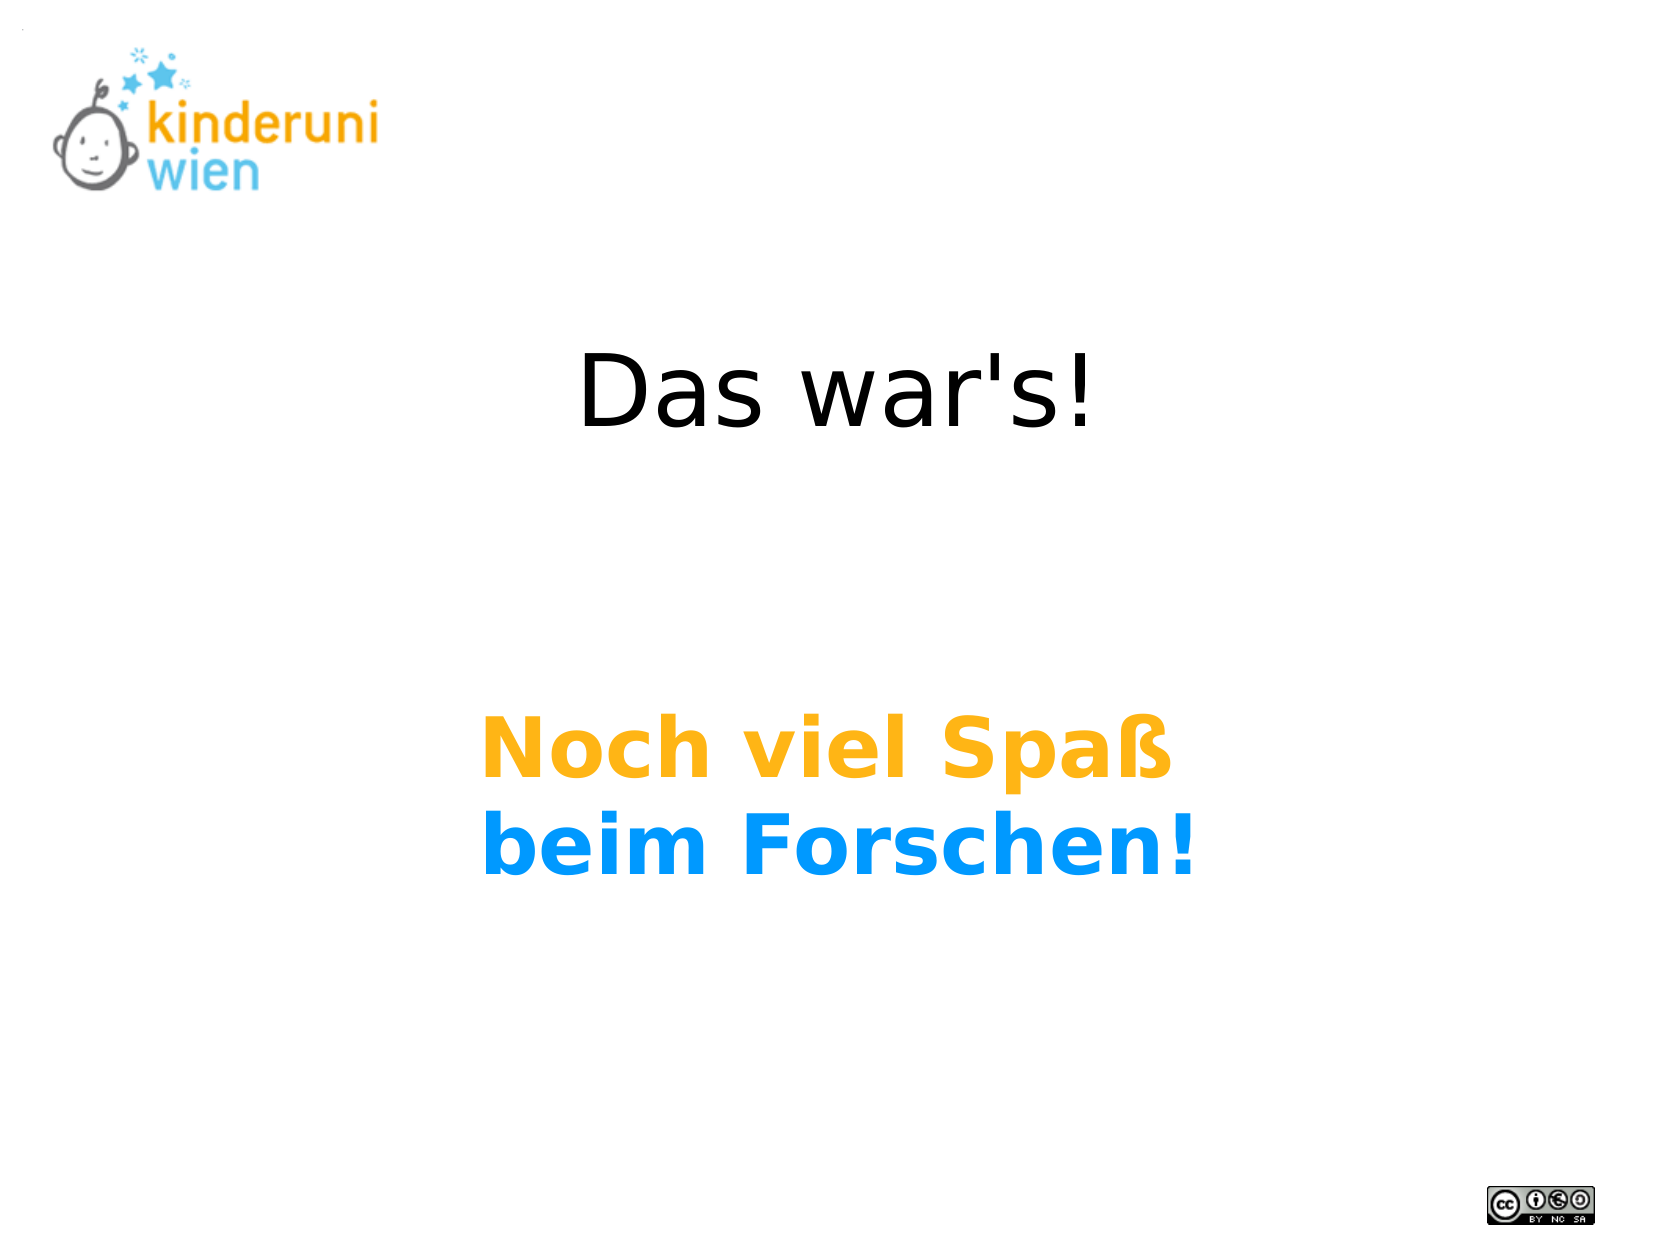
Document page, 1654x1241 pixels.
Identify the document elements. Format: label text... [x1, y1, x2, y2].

title Das war's! [177, 236, 1501, 549]
picture [1487, 1186, 1595, 1225]
text_box Noch viel Spaß beim Forschen! [59, 679, 1625, 916]
picture [22, 29, 414, 233]
